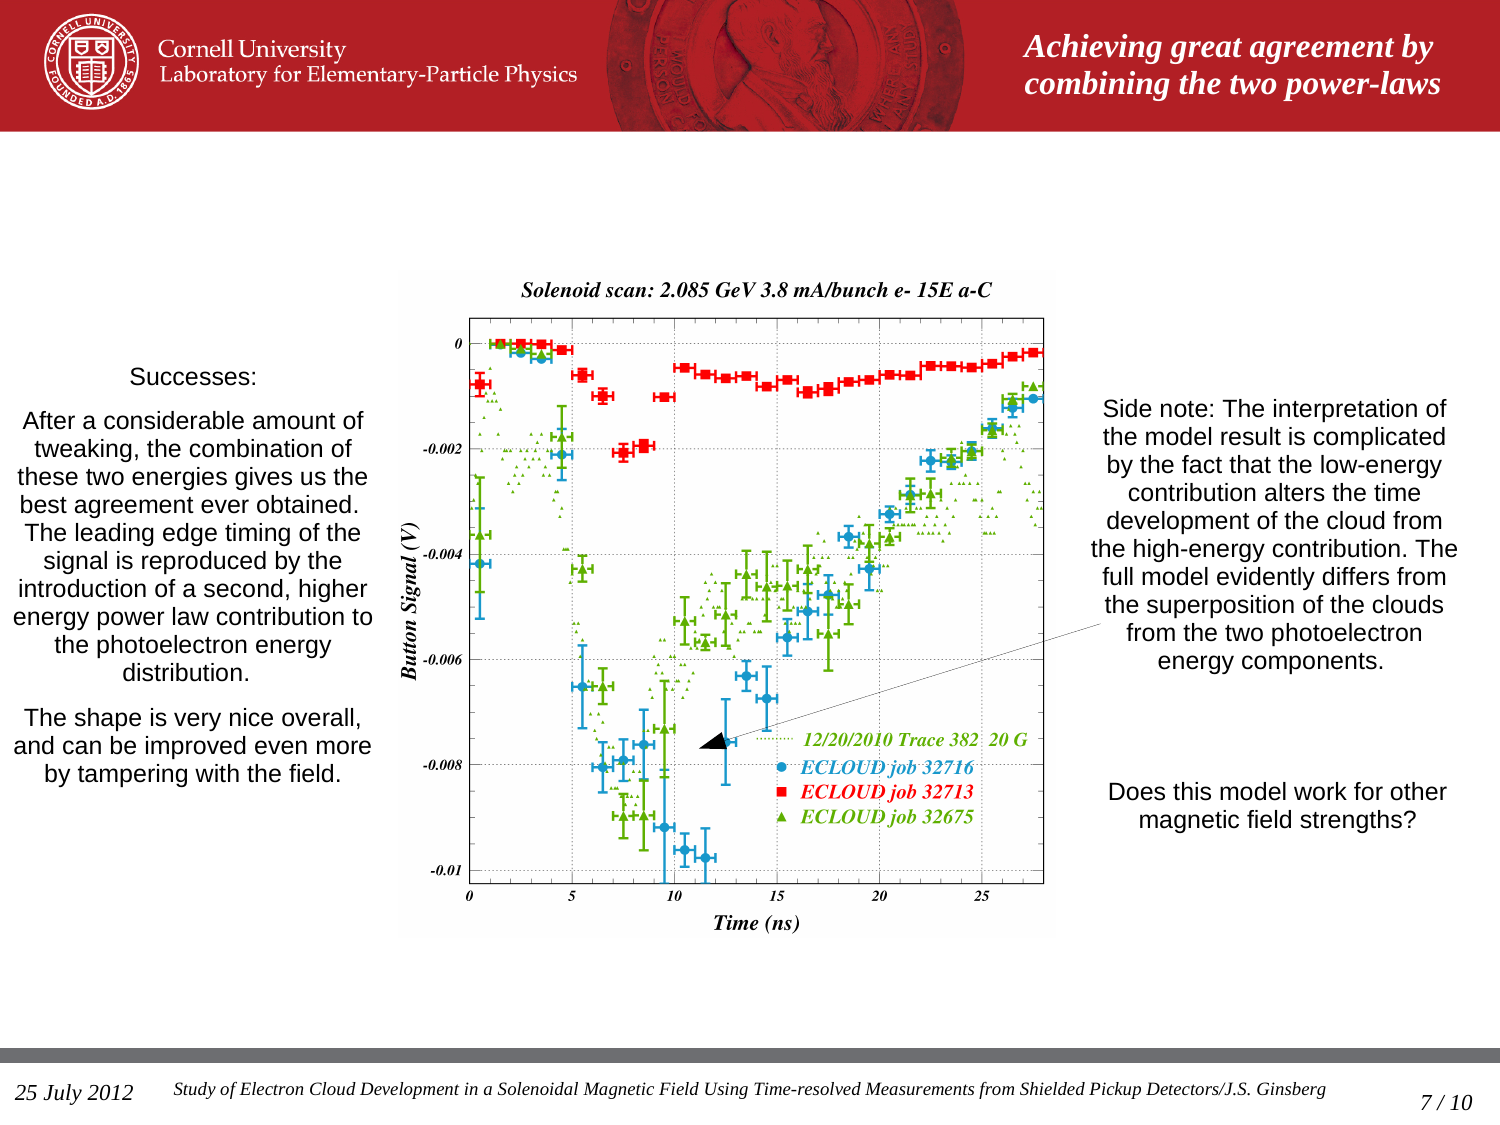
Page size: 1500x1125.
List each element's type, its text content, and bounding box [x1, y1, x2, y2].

text_box Does this model work for other magnetic field strengths? [1090, 712, 1466, 900]
picture [398, 270, 1056, 938]
text_box Side note: The interpretation of the model result is complicated by the fact that the low-energy contribution alters the time development of the cloud from the high-energy contribution. The full model evidently differs from the superposition of the clouds from the two photoelectron energy components. [1087, 395, 1463, 676]
text_box Successes: After a considerable amount of tweaking, the combination of these two energies gives us the best agreement ever obtained. The leading edge timing of the signal is reproduced by the introduction of a second, higher energy power law contribution to the photoelectron energy distribution. The shape is very nice overall, and can be improved even more by tampering with the field. [5, 256, 381, 894]
picture [0, 0, 825, 132]
title Achieving great agreement by combining the two power-laws [825, 0, 1500, 204]
